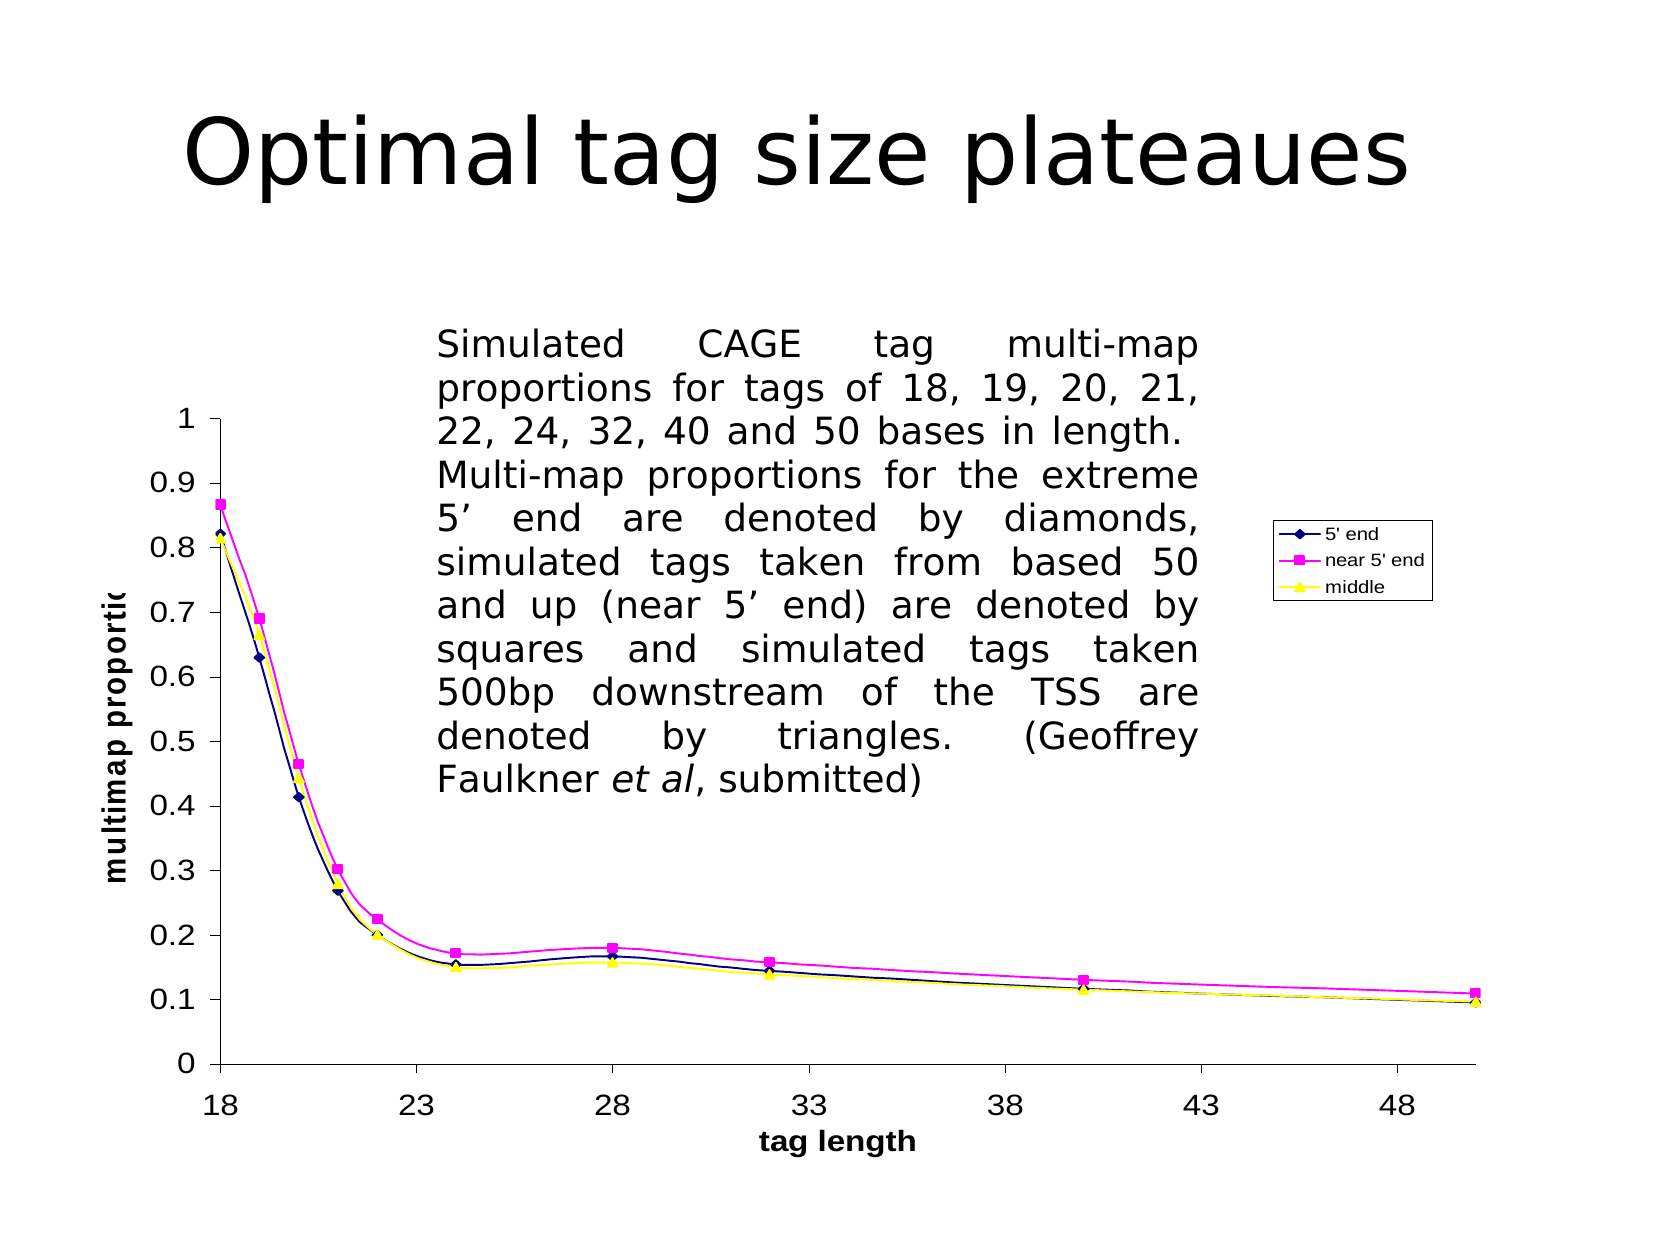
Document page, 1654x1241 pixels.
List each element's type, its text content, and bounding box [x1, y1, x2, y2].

picture [64, 374, 1536, 1175]
text_box Simulated CAGE tag multi-map proportions for tags of 18, 19, 20, 21, 22, 24, 32, 40 and 50 bases in length. Multi-map proportions for the extreme 5’ end are denoted by diamonds, simulated tags taken from based 50 and up (near 5’ end) are denoted by squares and simulated tags taken 500bp downstream of the TSS are denoted by triangles. (Geoffrey Faulkner et al, submitted) [421, 315, 1215, 861]
title Optimal tag size plateaues [82, 49, 1571, 257]
